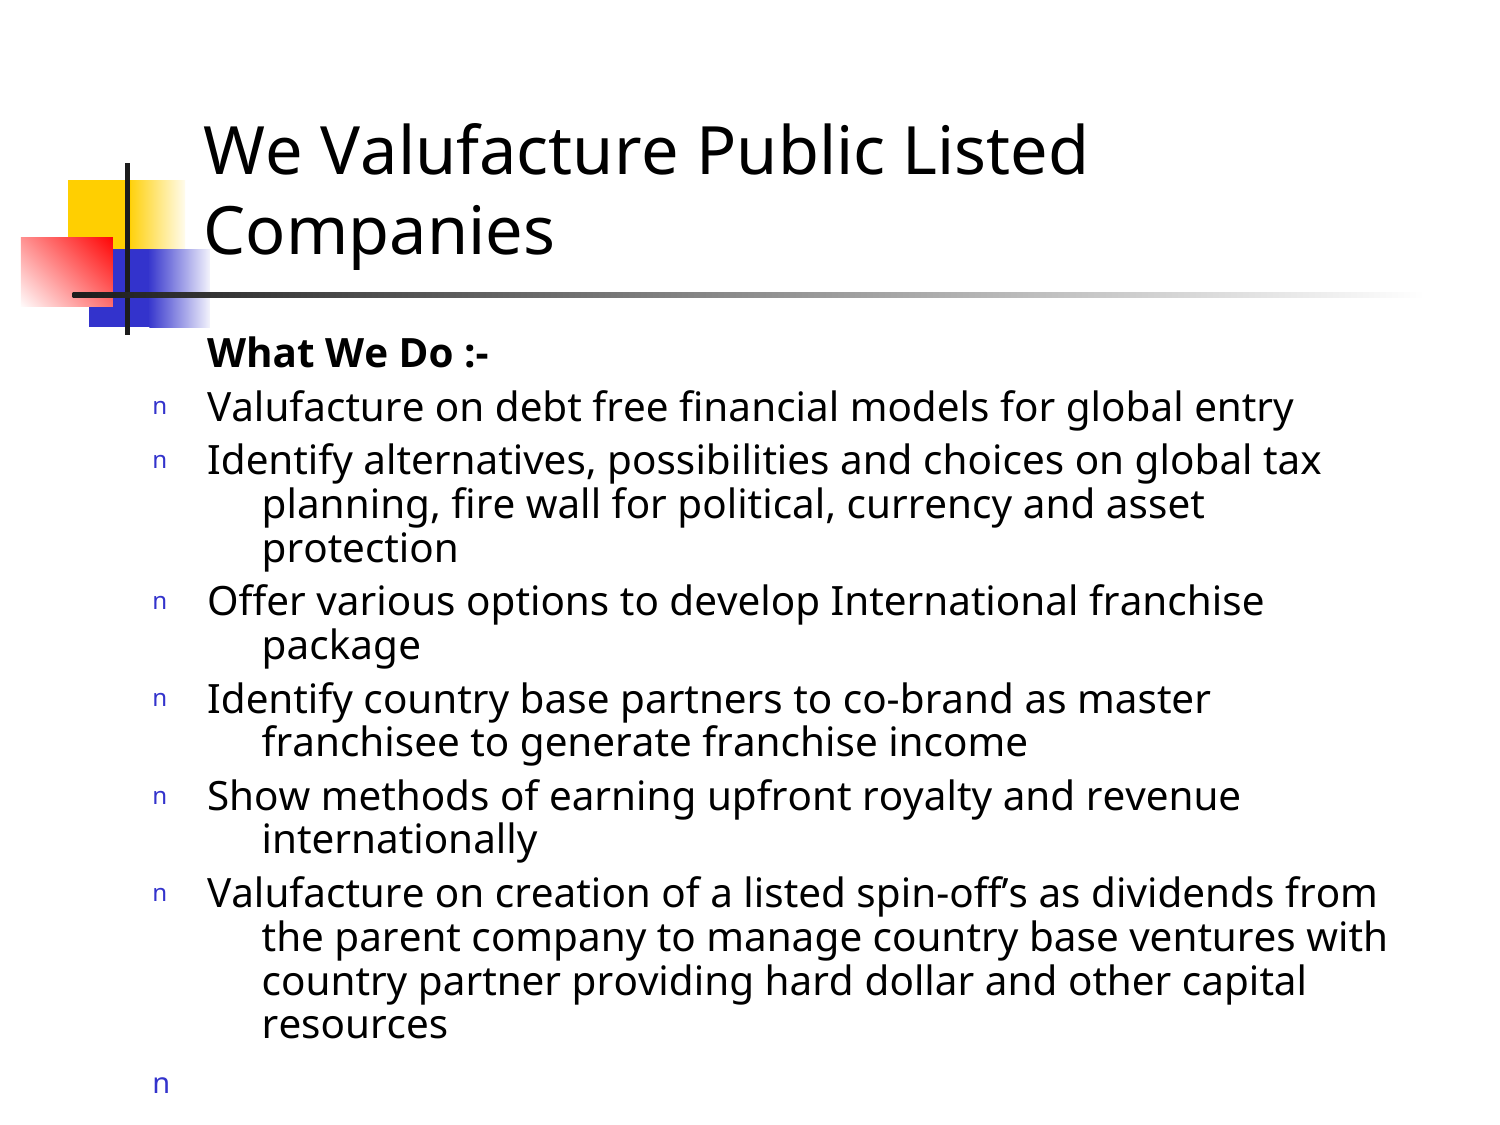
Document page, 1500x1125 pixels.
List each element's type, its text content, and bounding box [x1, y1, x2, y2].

list What We Do :- Valufacture on debt free financial models for global entry Identify alternatives, possibilities and choices on global tax planning, fire wall for political, currency and asset protection Offer various options to develop International franchise package Identify country base partners to co-brand as master franchisee to generate franchise income Show methods of earning upfront royalty and revenue internationally Valufacture on creation of a listed spin-off’s as dividends from the parent company to manage country base ventures with country partner providing hard dollar and other capital resources [137, 324, 1413, 1063]
title We Valufacture Public Listed Companies [188, 35, 1468, 275]
